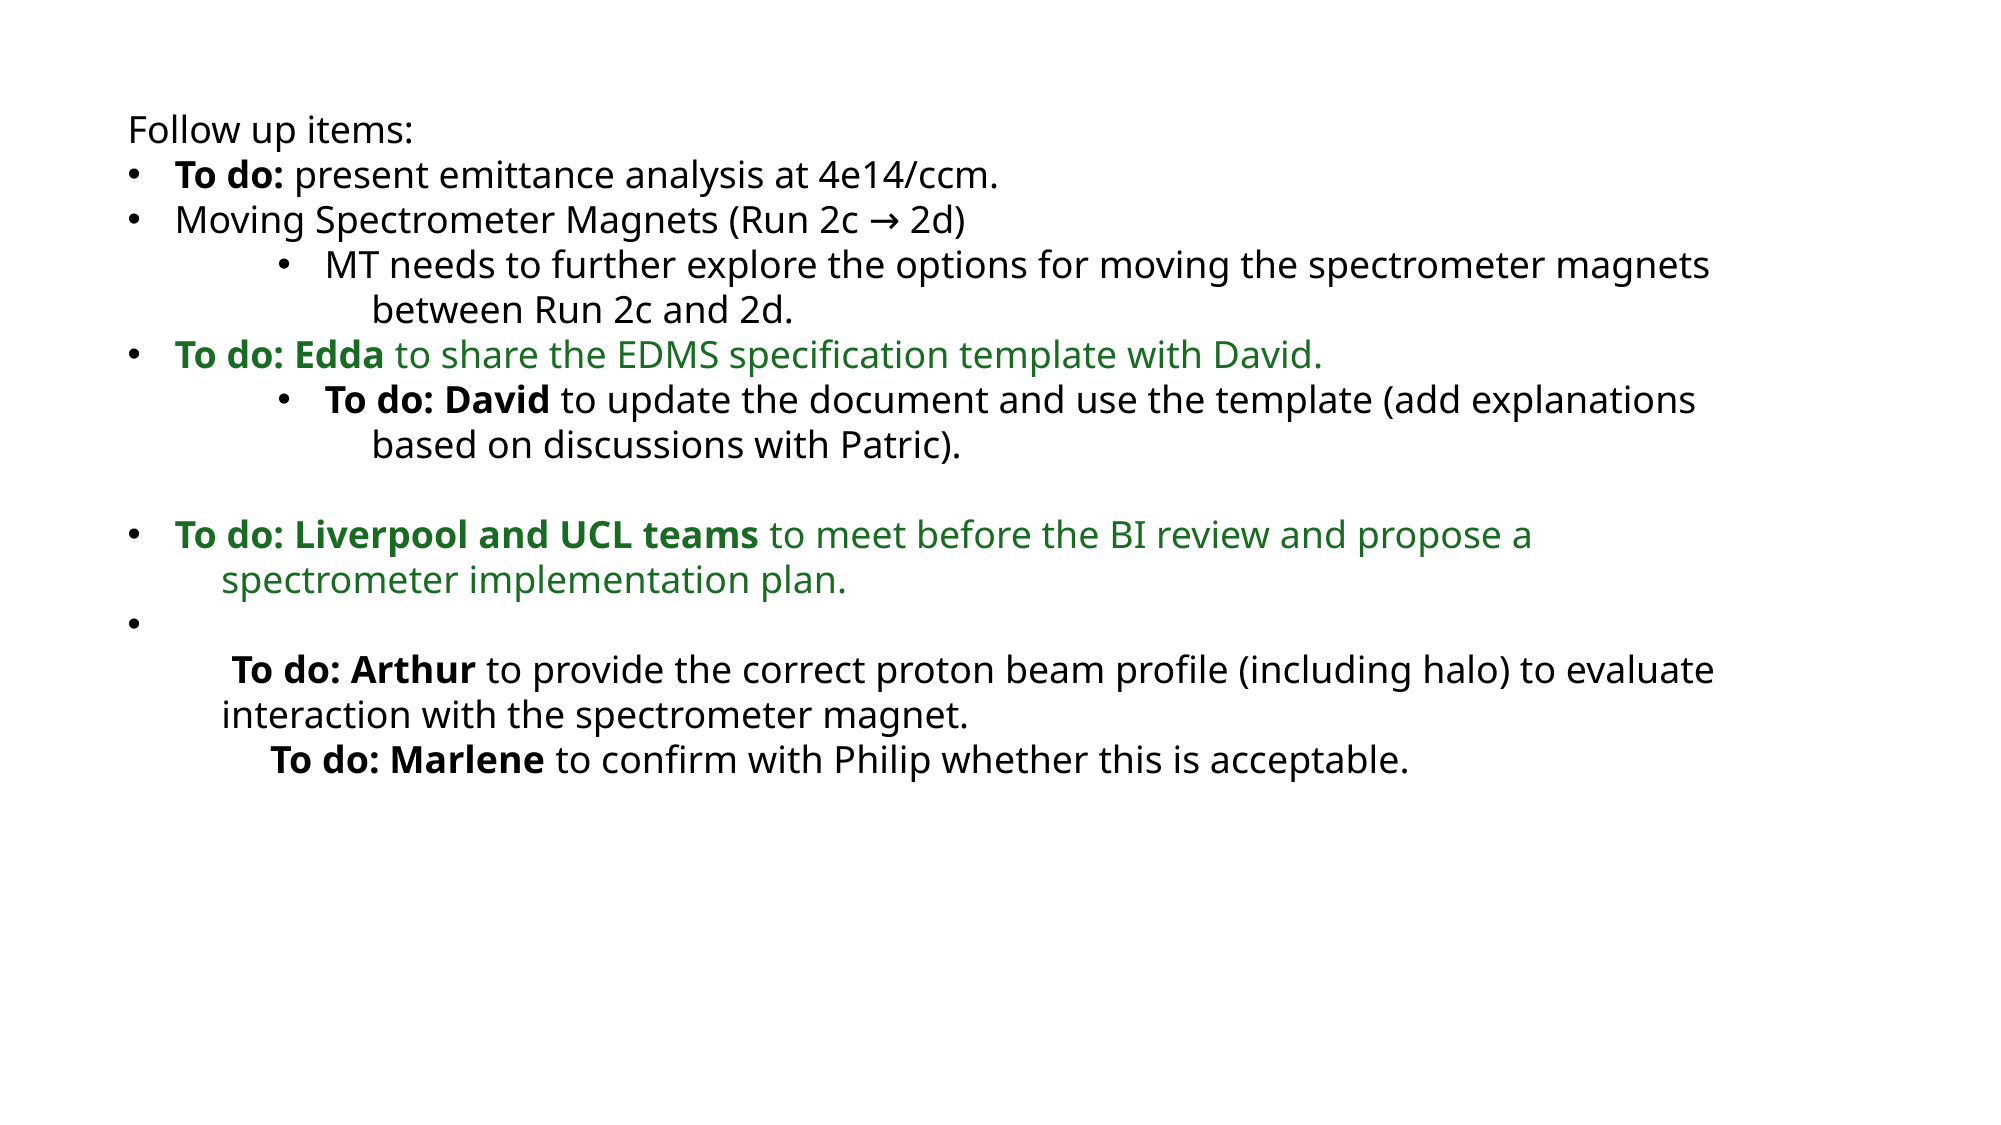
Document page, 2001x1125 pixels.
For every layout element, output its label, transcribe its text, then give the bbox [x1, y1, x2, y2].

text_box Follow up items: To do: present emittance analysis at 4e14/ccm. Moving Spectrometer Magnets (Run 2c → 2d) MT needs to further explore the options for moving the spectrometer magnets between Run 2c and 2d. To do: Edda to share the EDMS specification template with David. To do: David to update the document and use the template (add explanations based on discussions with Patric). To do: Liverpool and UCL teams to meet before the BI review and propose a spectrometer implementation plan. To do: Arthur to provide the correct proton beam profile (including halo) to evaluate interaction with the spectrometer magnet. To do: Marlene to confirm with Philip whether this is acceptable. [112, 53, 1766, 841]
